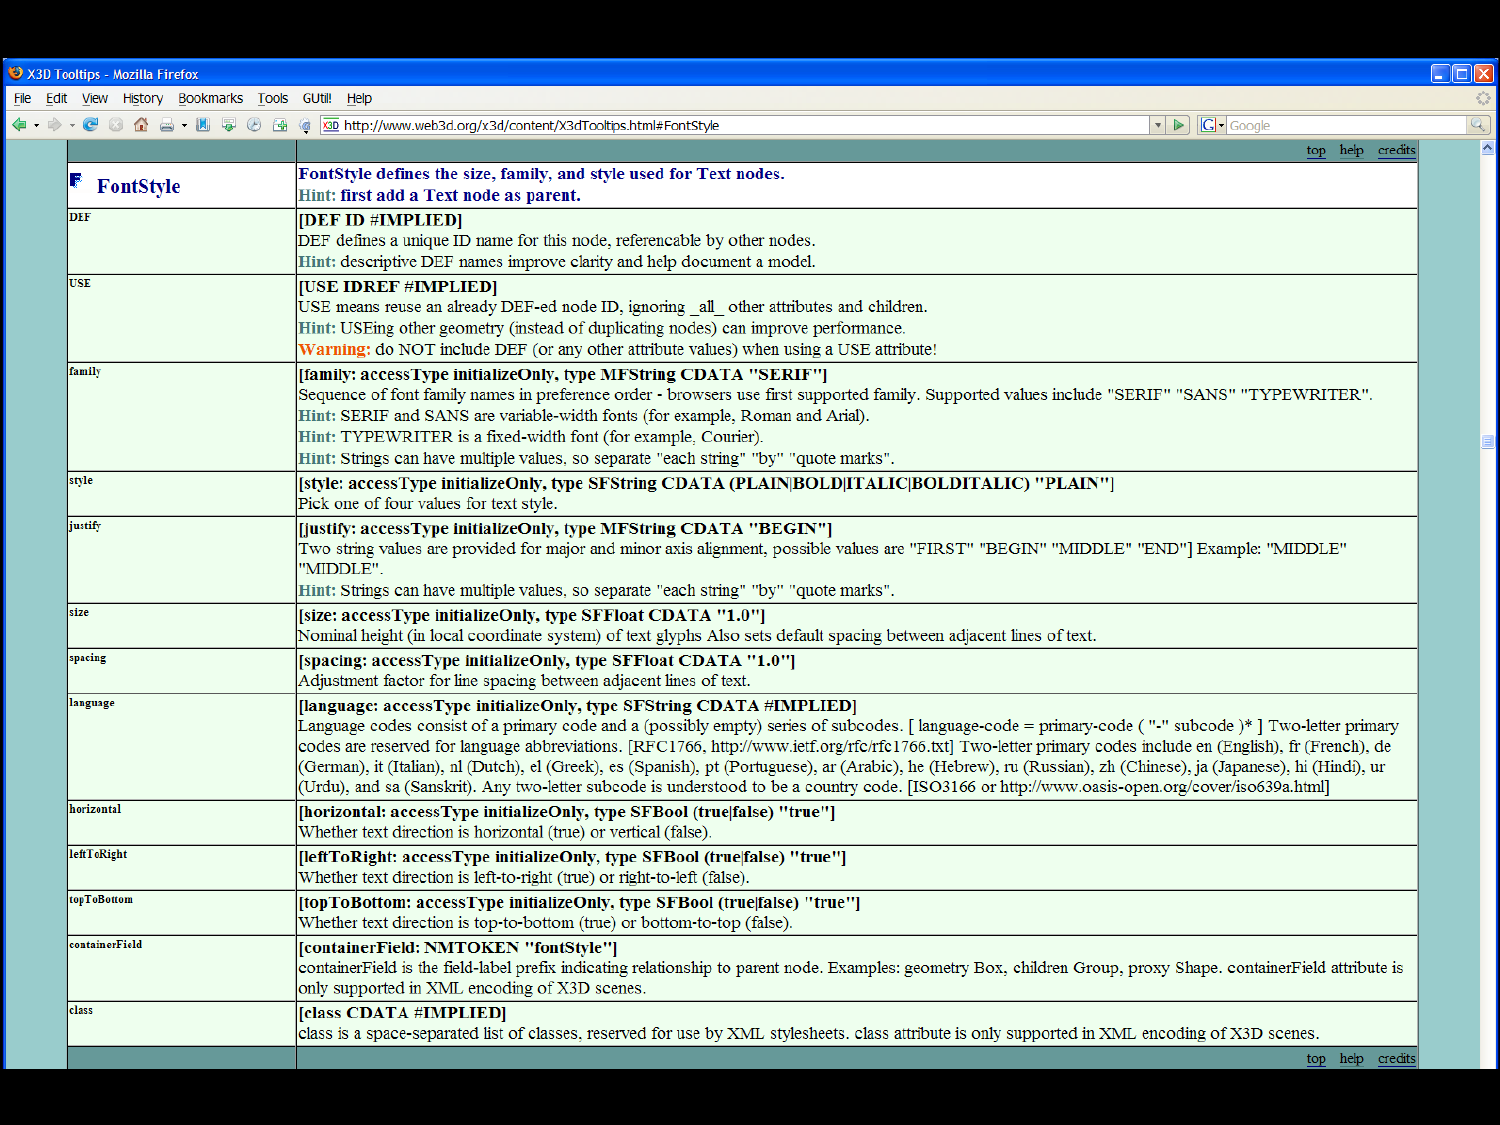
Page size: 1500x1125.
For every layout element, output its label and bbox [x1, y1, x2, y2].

text_box [0, 0, 1500, 1125]
picture [2, 58, 1499, 1069]
